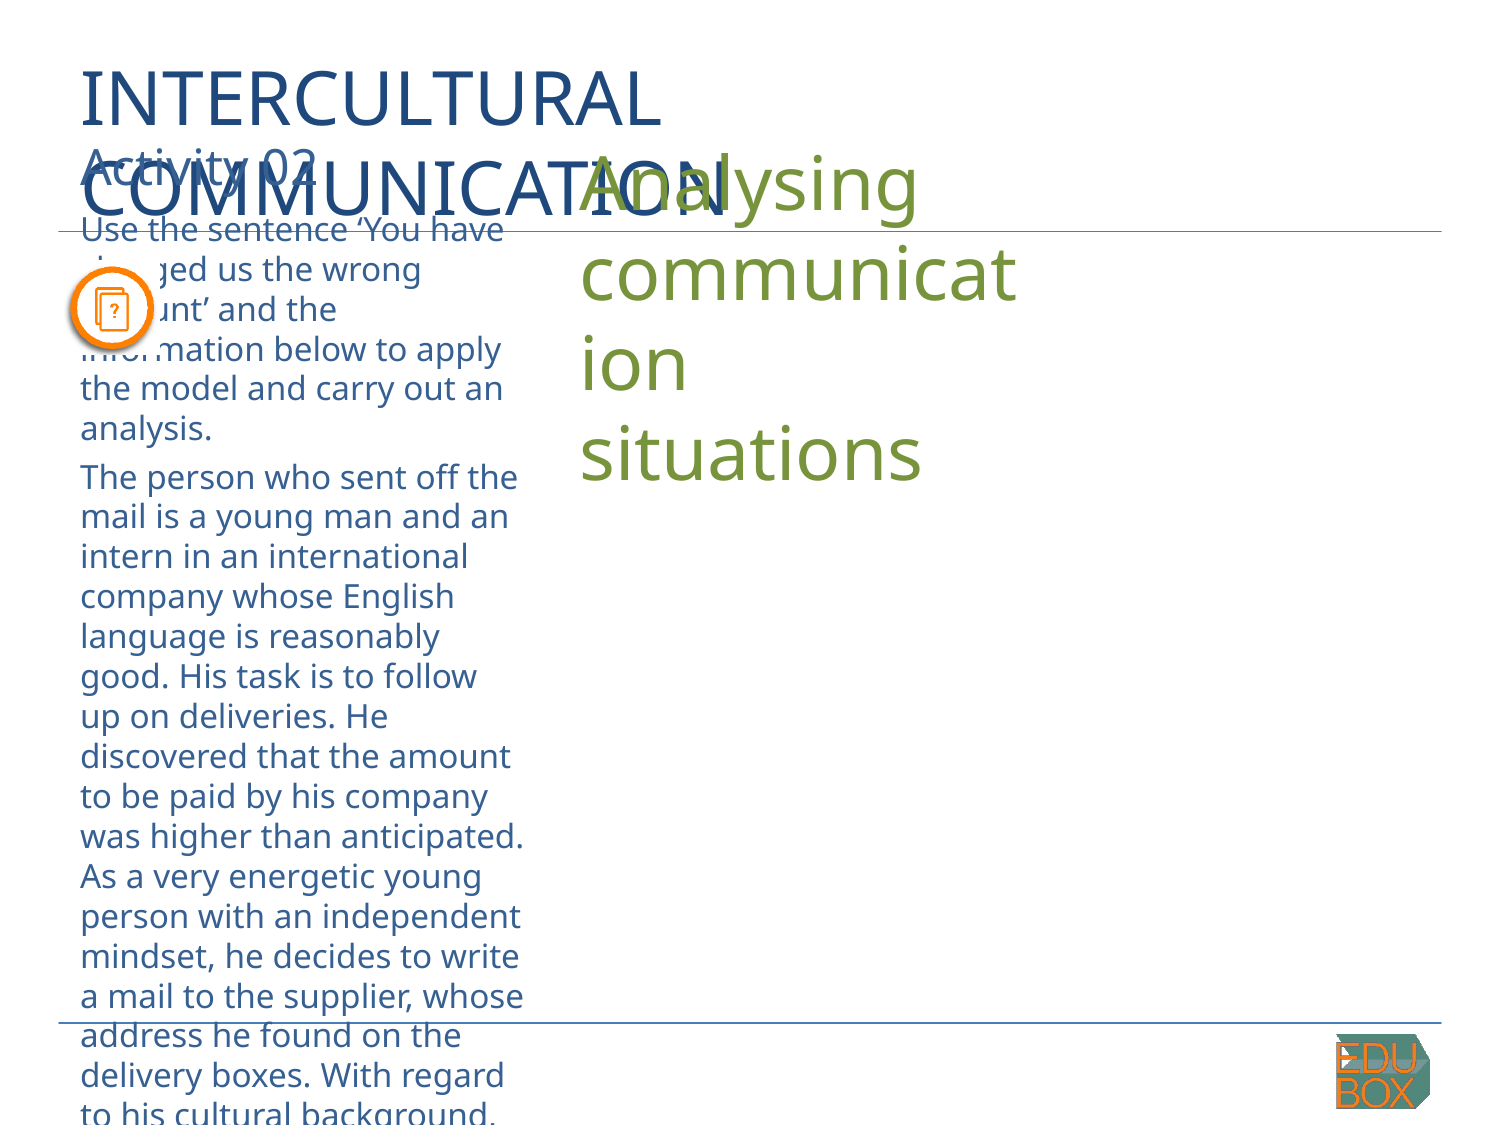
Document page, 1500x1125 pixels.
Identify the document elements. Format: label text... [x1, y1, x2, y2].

picture [1328, 1028, 1437, 1114]
picture [64, 260, 160, 355]
list Activity 02 Use the sentence ‘You have charged us the wrong amount’ and the information below to apply the model and carry out an analysis. The person who sent off the mail is a young man and an intern in an international company whose English language is reasonably good. His task is to follow up on deliveries. He discovered that the amount to be paid by his company was higher than anticipated. As a very energetic young person with an independent mindset, he decides to write a mail to the supplier, whose address he found on the delivery boxes. With regard to his cultural background, he is used to direct communication and not well acquainted with embellishing his language. The recipient of the mail is a man who has been working with the international company for many years and so far has never received such a brief email and complaint. His personality could be described as very laid-back and friendly. Openness and friendliness is also a feature of his cultural environment. Be ready to present your findings. [171, 268, 1459, 1001]
list Analysing communication situations [64, 127, 1329, 247]
title INTERCULTURAL COMMUNICATION [64, 42, 1436, 153]
